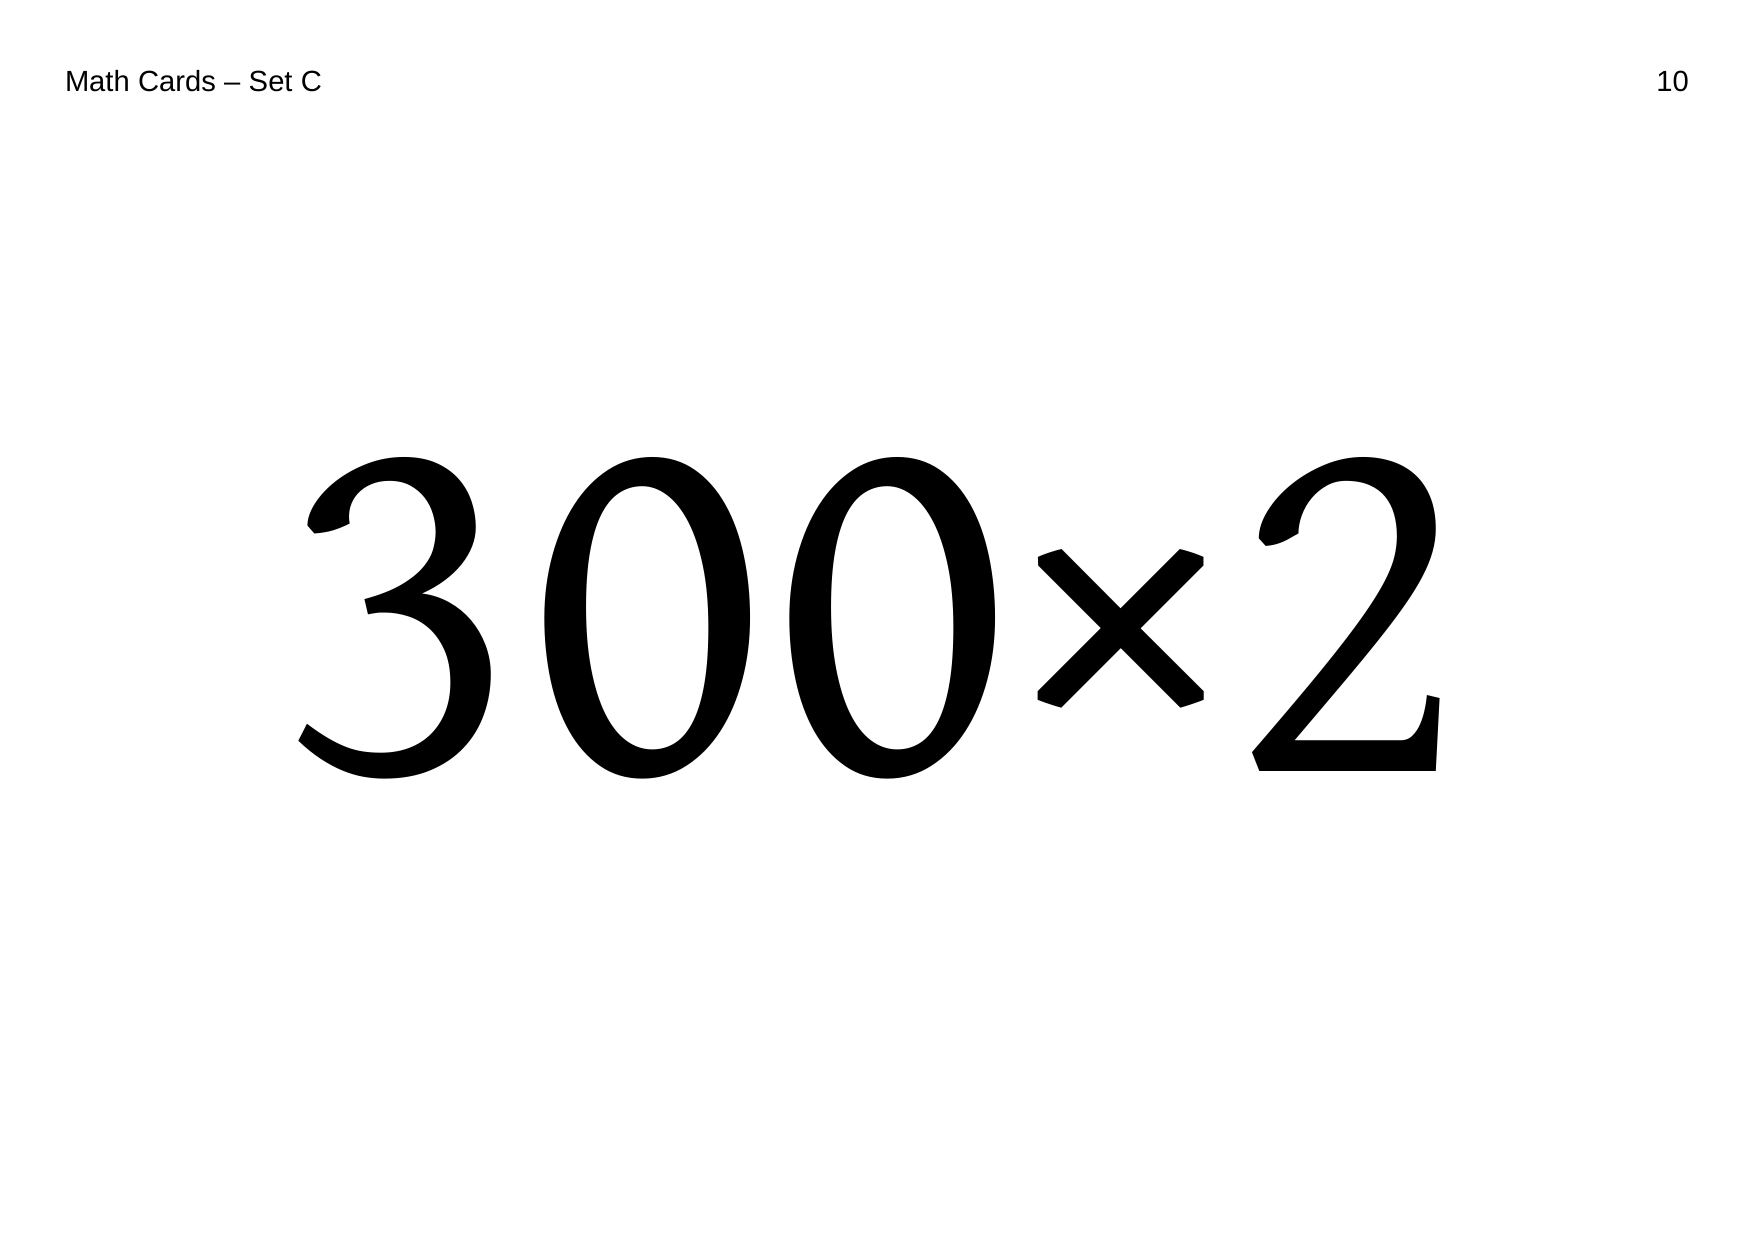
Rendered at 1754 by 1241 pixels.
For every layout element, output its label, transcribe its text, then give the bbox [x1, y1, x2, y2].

text_box Math Cards – Set C [59, 59, 329, 104]
text_box 300×2 [275, 318, 1479, 922]
text_box 10 [1650, 59, 1695, 104]
